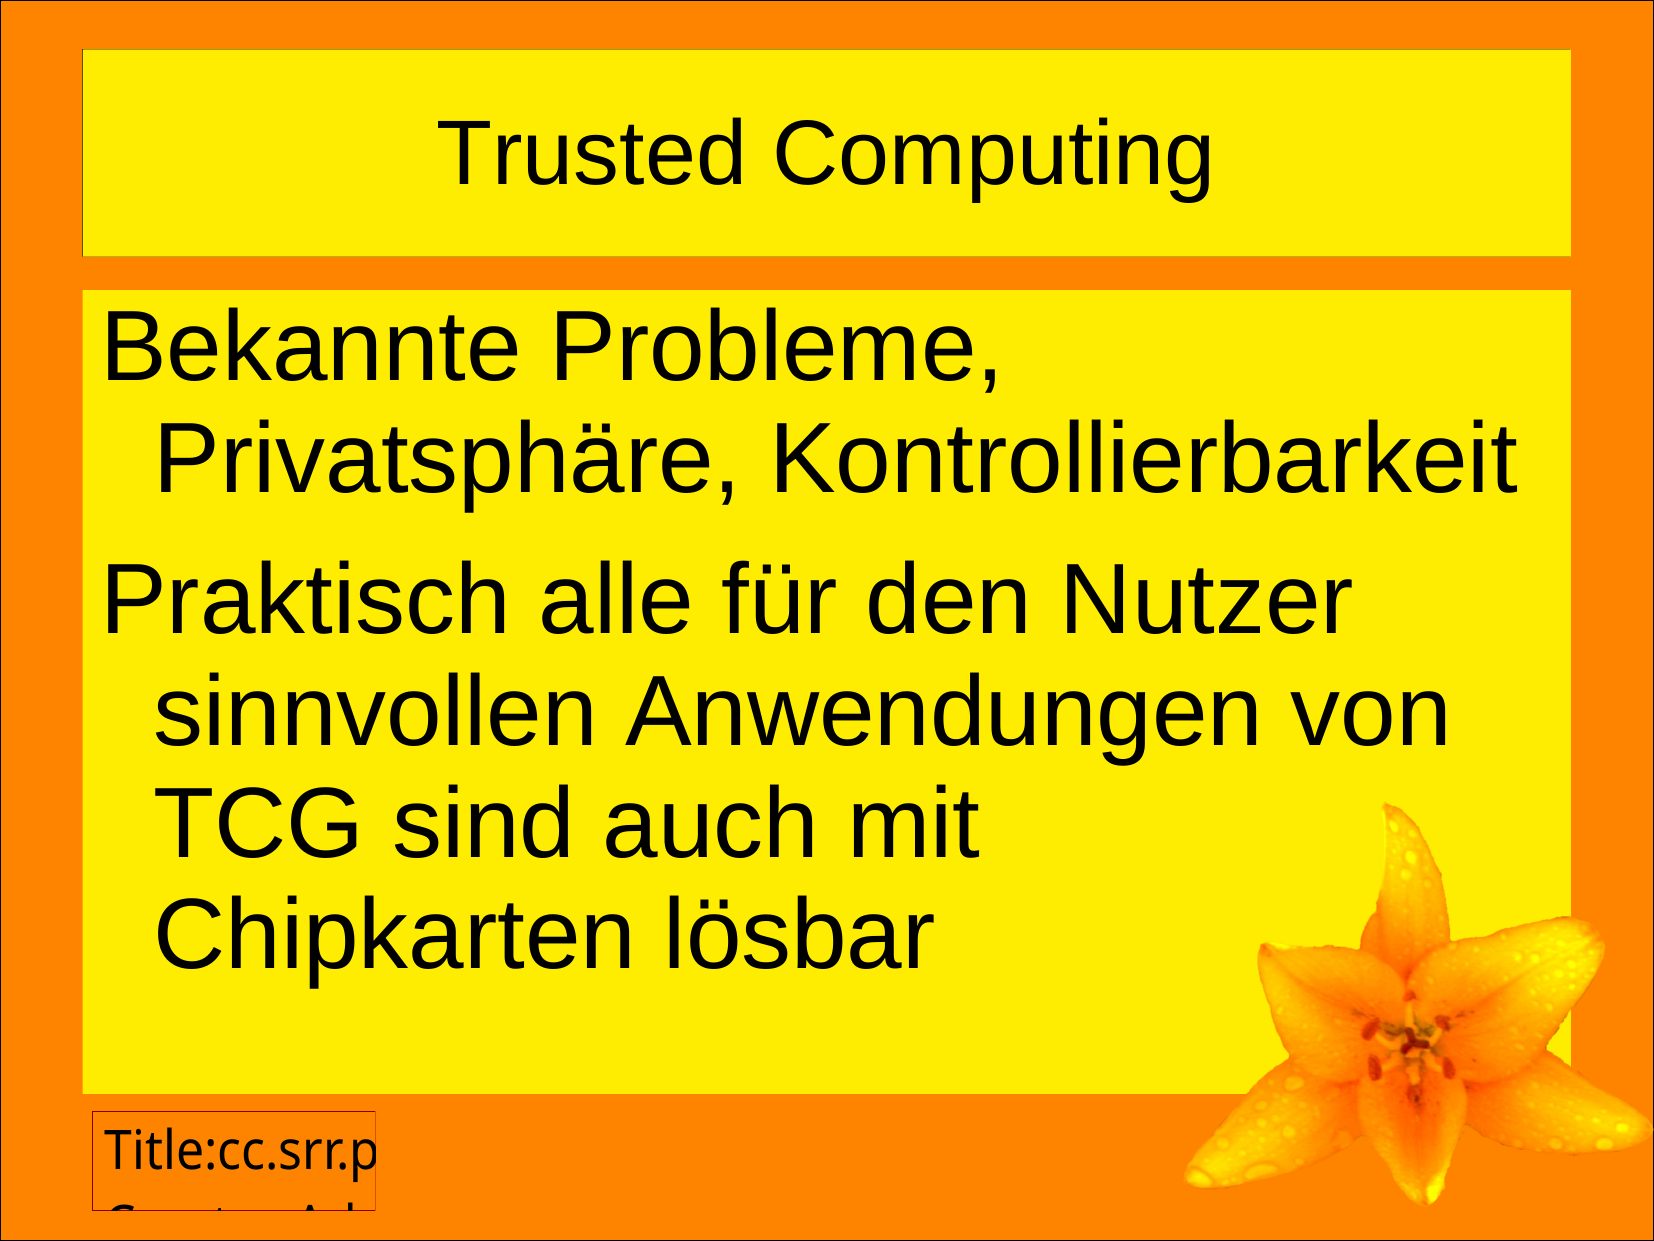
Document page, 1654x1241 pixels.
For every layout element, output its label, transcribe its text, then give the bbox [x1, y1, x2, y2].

text_box [0, 0, 1654, 1241]
picture [88, 1108, 376, 1211]
list Bekannte Probleme, Privatsphäre, Kontrollierbarkeit Praktisch alle für den Nutzer sinnvollen Anwendungen von TCG sind auch mit Chipkarten lösbar [82, 290, 1571, 1094]
title Trusted Computing [82, 49, 1571, 257]
picture [1181, 767, 1654, 1241]
